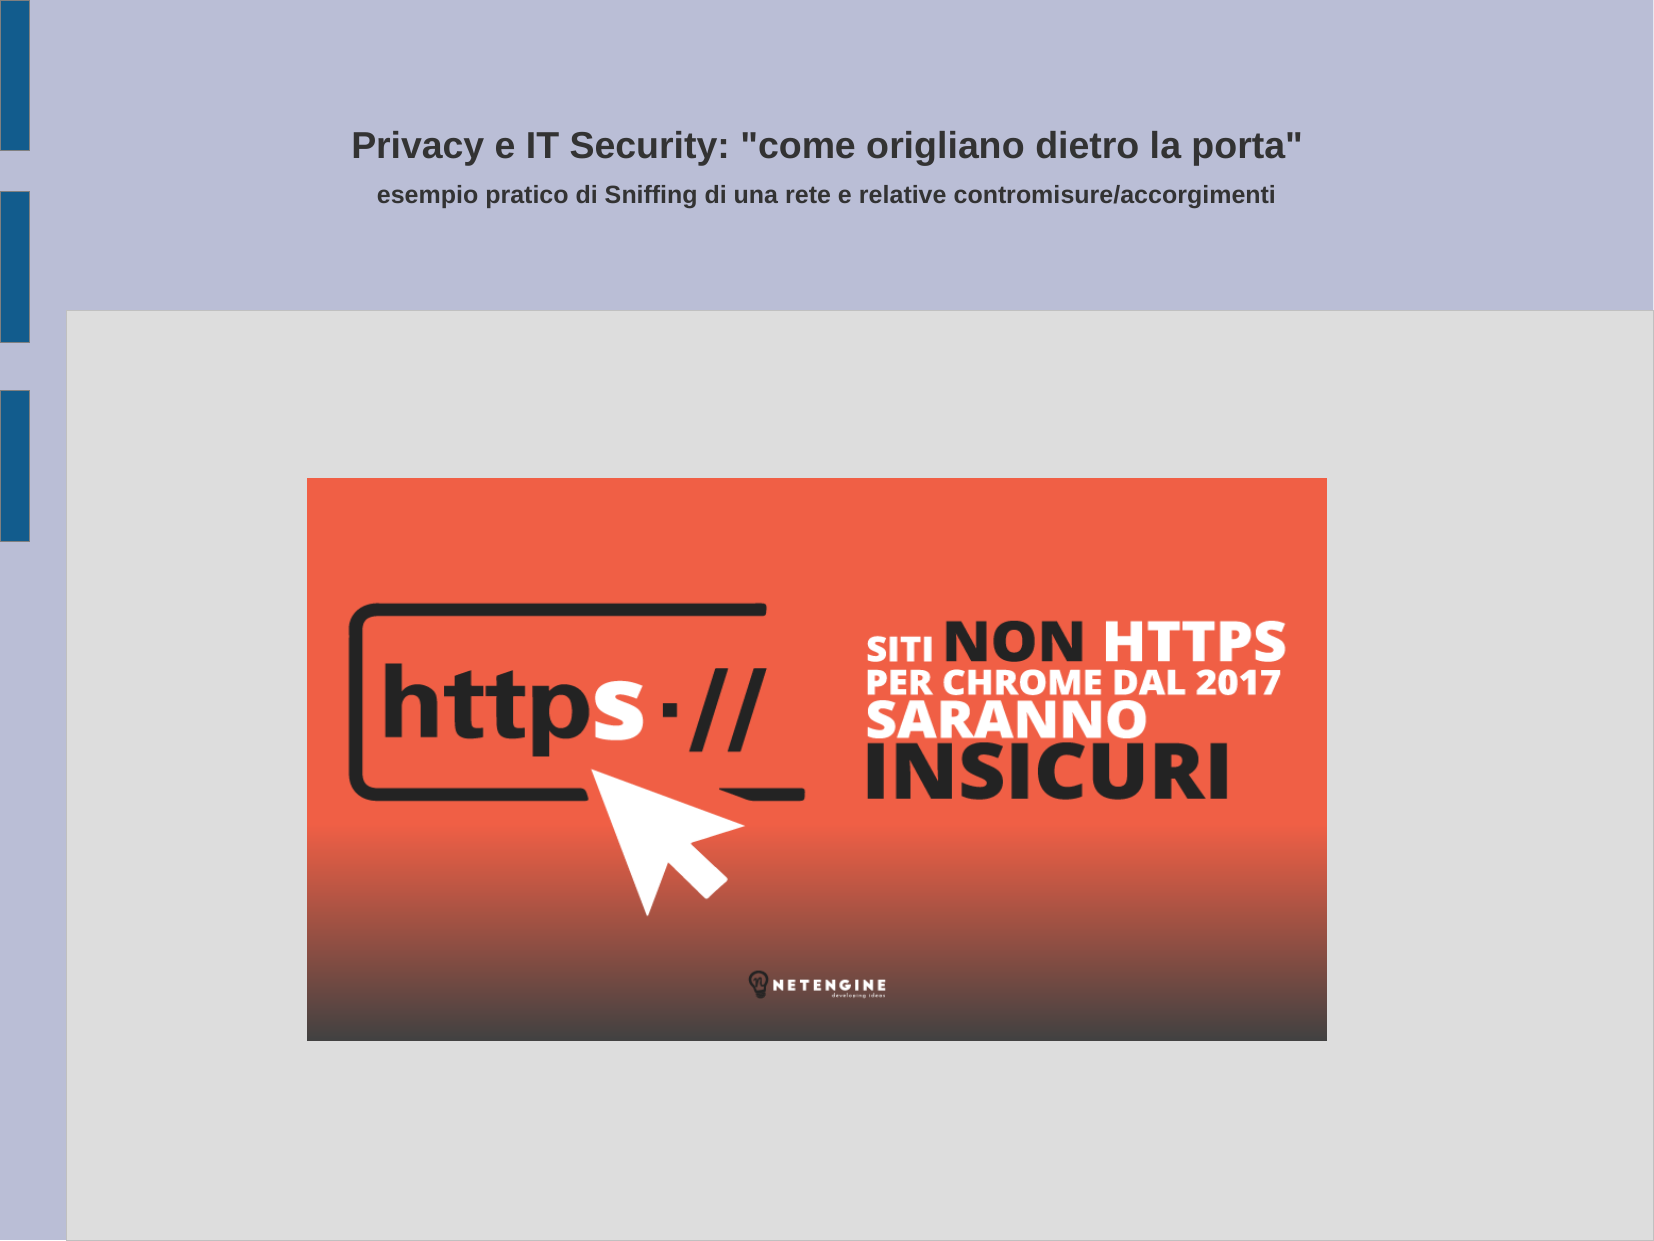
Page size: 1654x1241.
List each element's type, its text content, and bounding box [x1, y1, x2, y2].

picture [307, 478, 1327, 1041]
title Privacy e IT Security: "come origliano dietro la porta" [121, 91, 1534, 201]
title esempio pratico di Sniffing di una rete e relative contromisure/accorgimenti [121, 201, 1534, 299]
